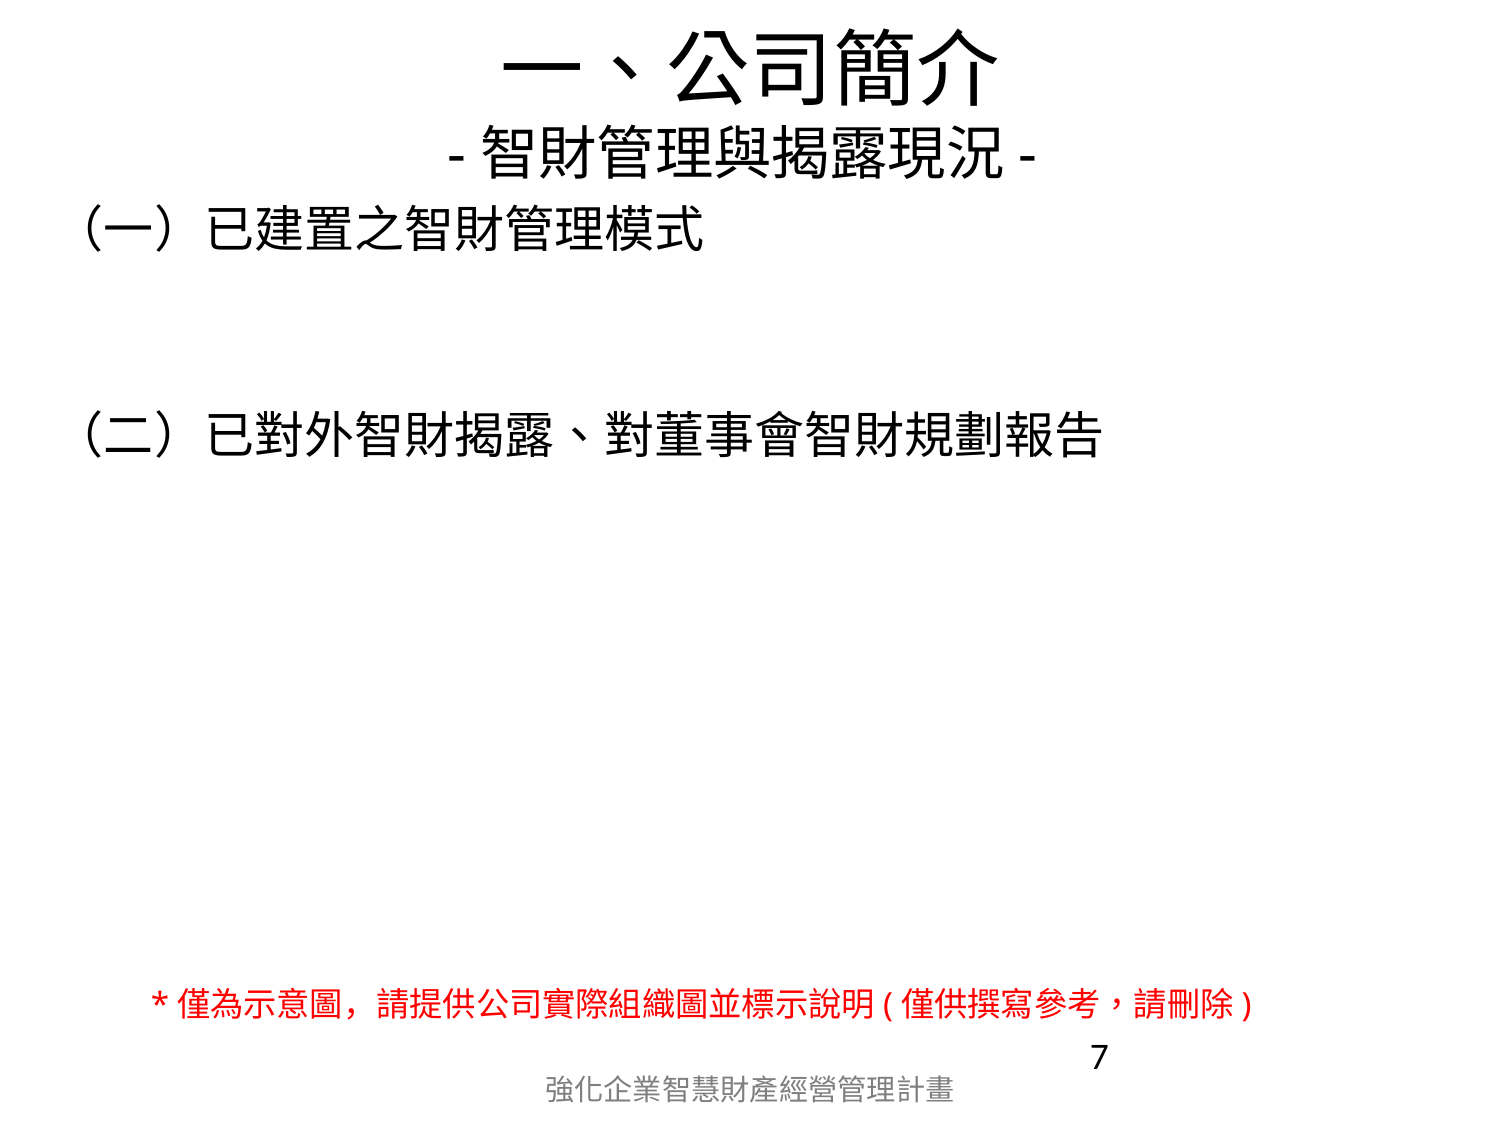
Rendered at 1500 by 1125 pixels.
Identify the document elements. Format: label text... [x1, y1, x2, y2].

text_box （一）已建置之智財管理模式 （二）已對外智財揭露、對董事會智財規劃報告 [39, 189, 1390, 933]
text_box 7 [1074, 1024, 1426, 1103]
text_box *僅為示意圖，請提供公司實際組織圖並標示說明(僅供撰寫參考，請刪除) [135, 975, 1270, 1032]
text_box 強化企業智慧財產經營管理計畫 [512, 1063, 988, 1125]
title 一、公司簡介 -智財管理與揭露現況- [75, 7, 1426, 195]
